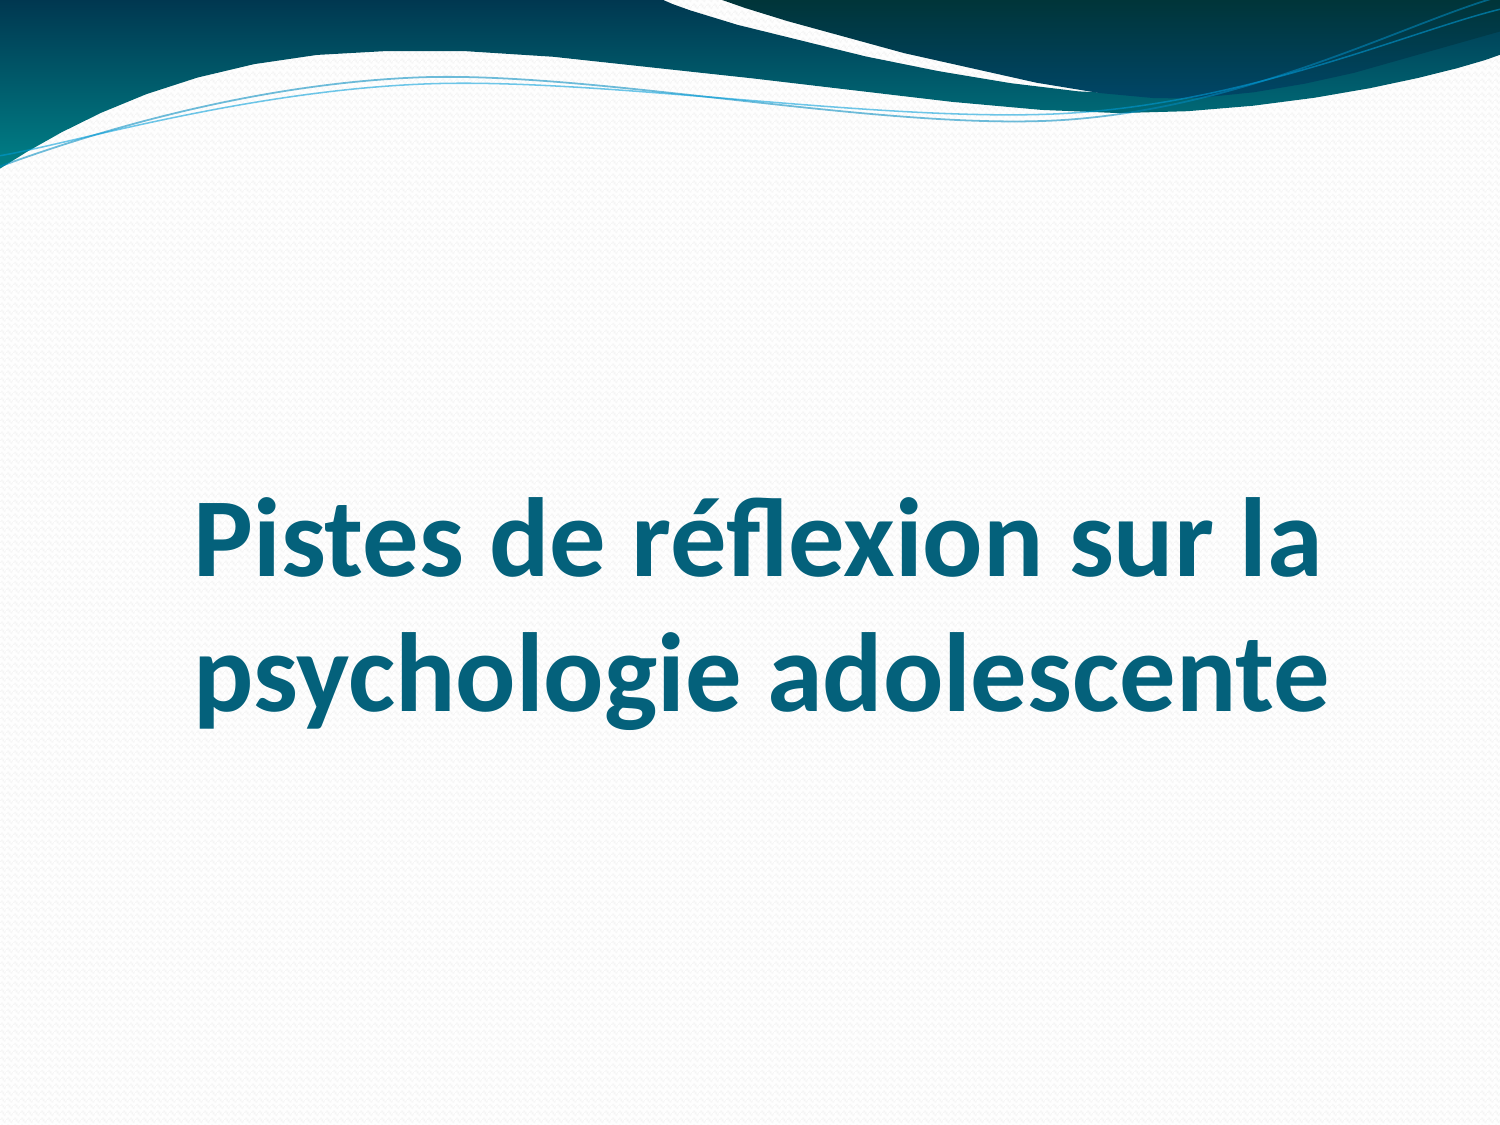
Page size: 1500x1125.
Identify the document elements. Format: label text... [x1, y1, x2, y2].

title Pistes de réflexion sur la psychologie adolescente [64, 456, 1461, 644]
